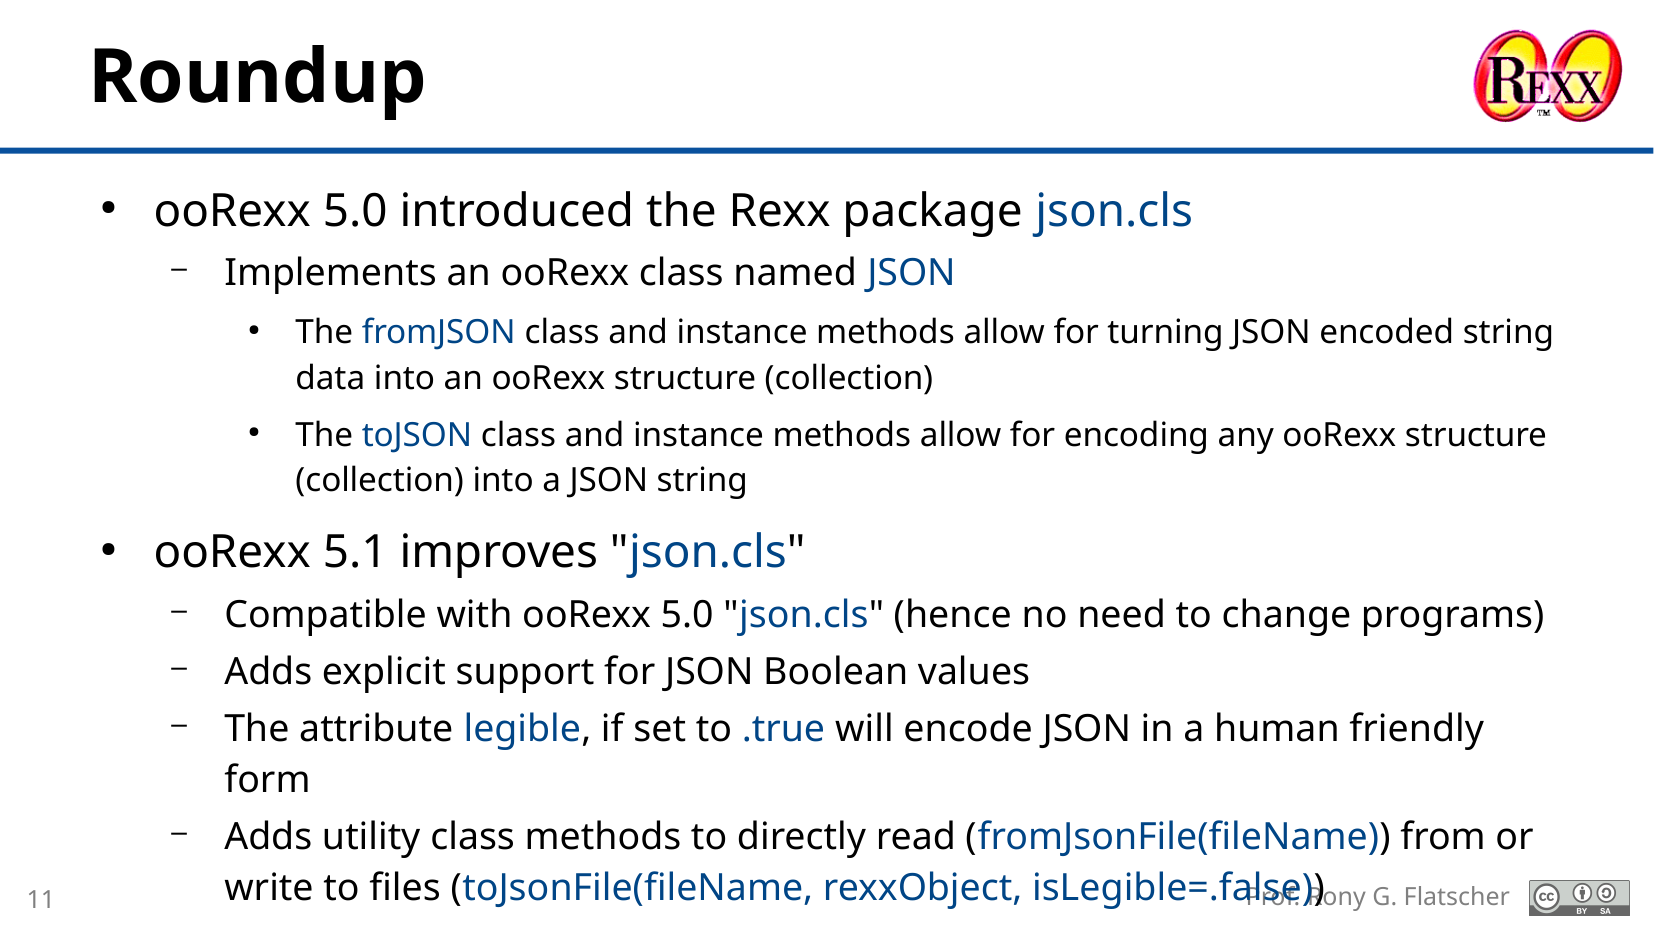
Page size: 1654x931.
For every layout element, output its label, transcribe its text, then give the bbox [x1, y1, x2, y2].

list ooRexx 5.0 introduced the Rexx package json.cls Implements an ooRexx class named JSON The fromJSON class and instance methods allow for turning JSON encoded string data into an ooRexx structure (collection) The toJSON class and instance methods allow for encoding any ooRexx structure (collection) into a JSON string ooRexx 5.1 improves "json.cls" Compatible with ooRexx 5.0 "json.cls" (hence no need to change programs) Adds explicit support for JSON Boolean values The attribute legible, if set to .true will encode JSON in a human friendly form Adds utility class methods to directly read (fromJsonFile(fileName)) from or write to files (toJsonFile(fileName, rexxObject, isLegible=.false)) [82, 177, 1573, 857]
title Roundup [29, 25, 1654, 123]
